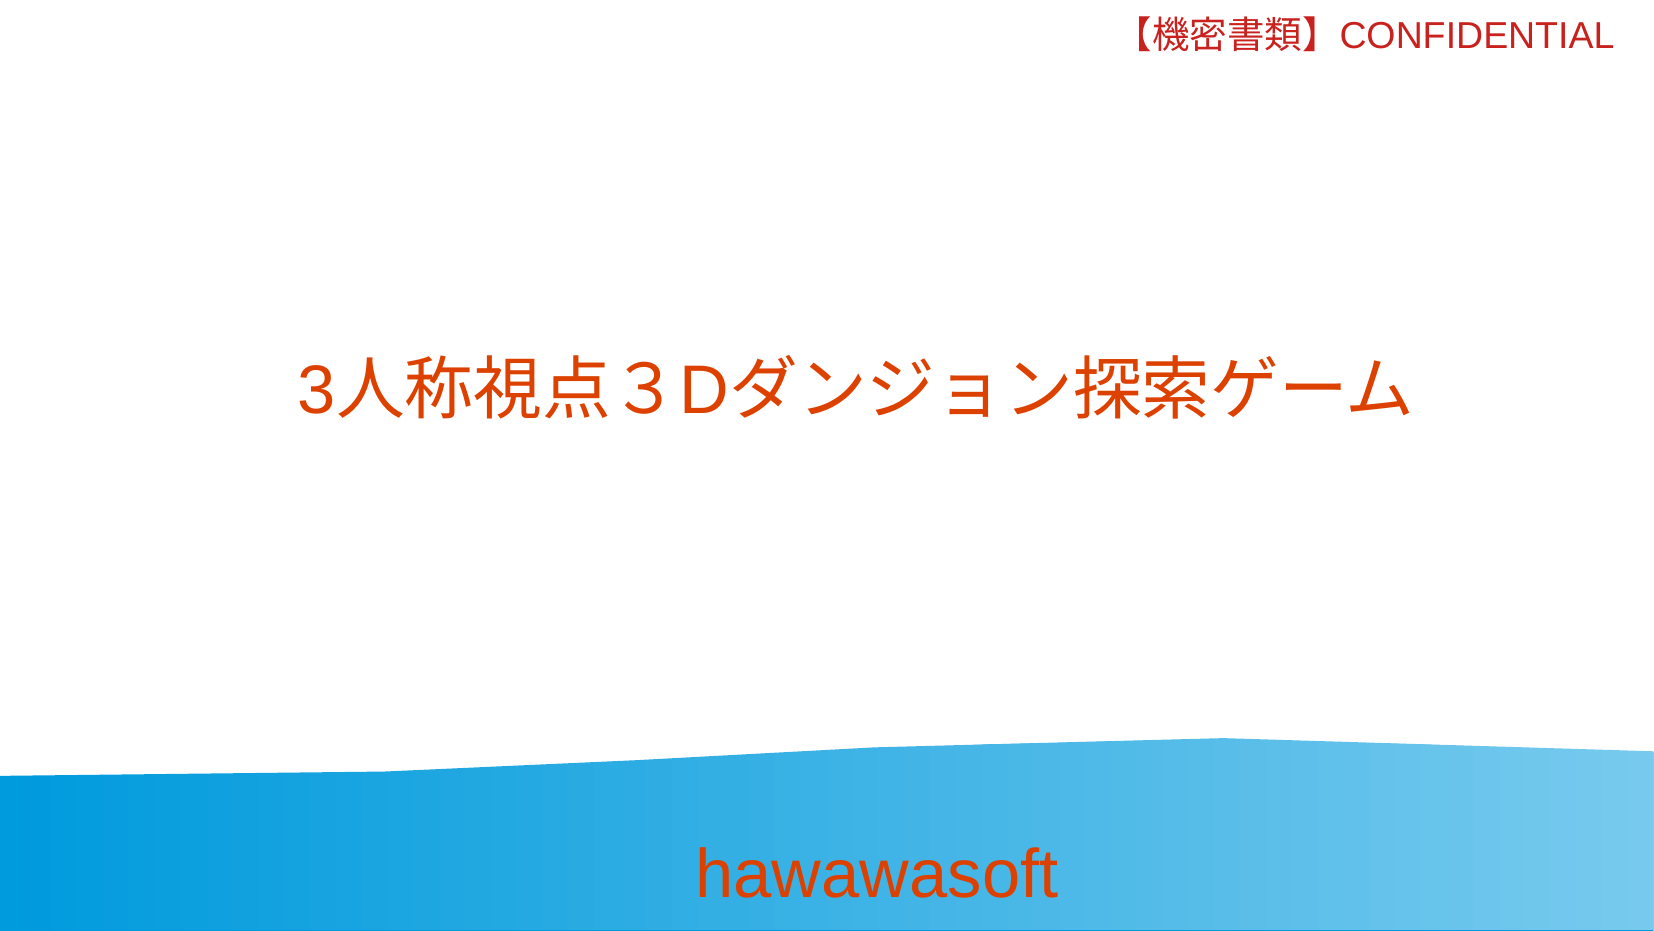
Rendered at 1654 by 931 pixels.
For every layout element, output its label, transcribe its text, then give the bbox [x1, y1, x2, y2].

title 3人称視点３Dダンジョン探索ゲーム [118, 295, 1595, 473]
text_box 【機密書類】CONFIDENTIAL [920, 0, 1630, 63]
title hawawasoft [685, 814, 1069, 931]
